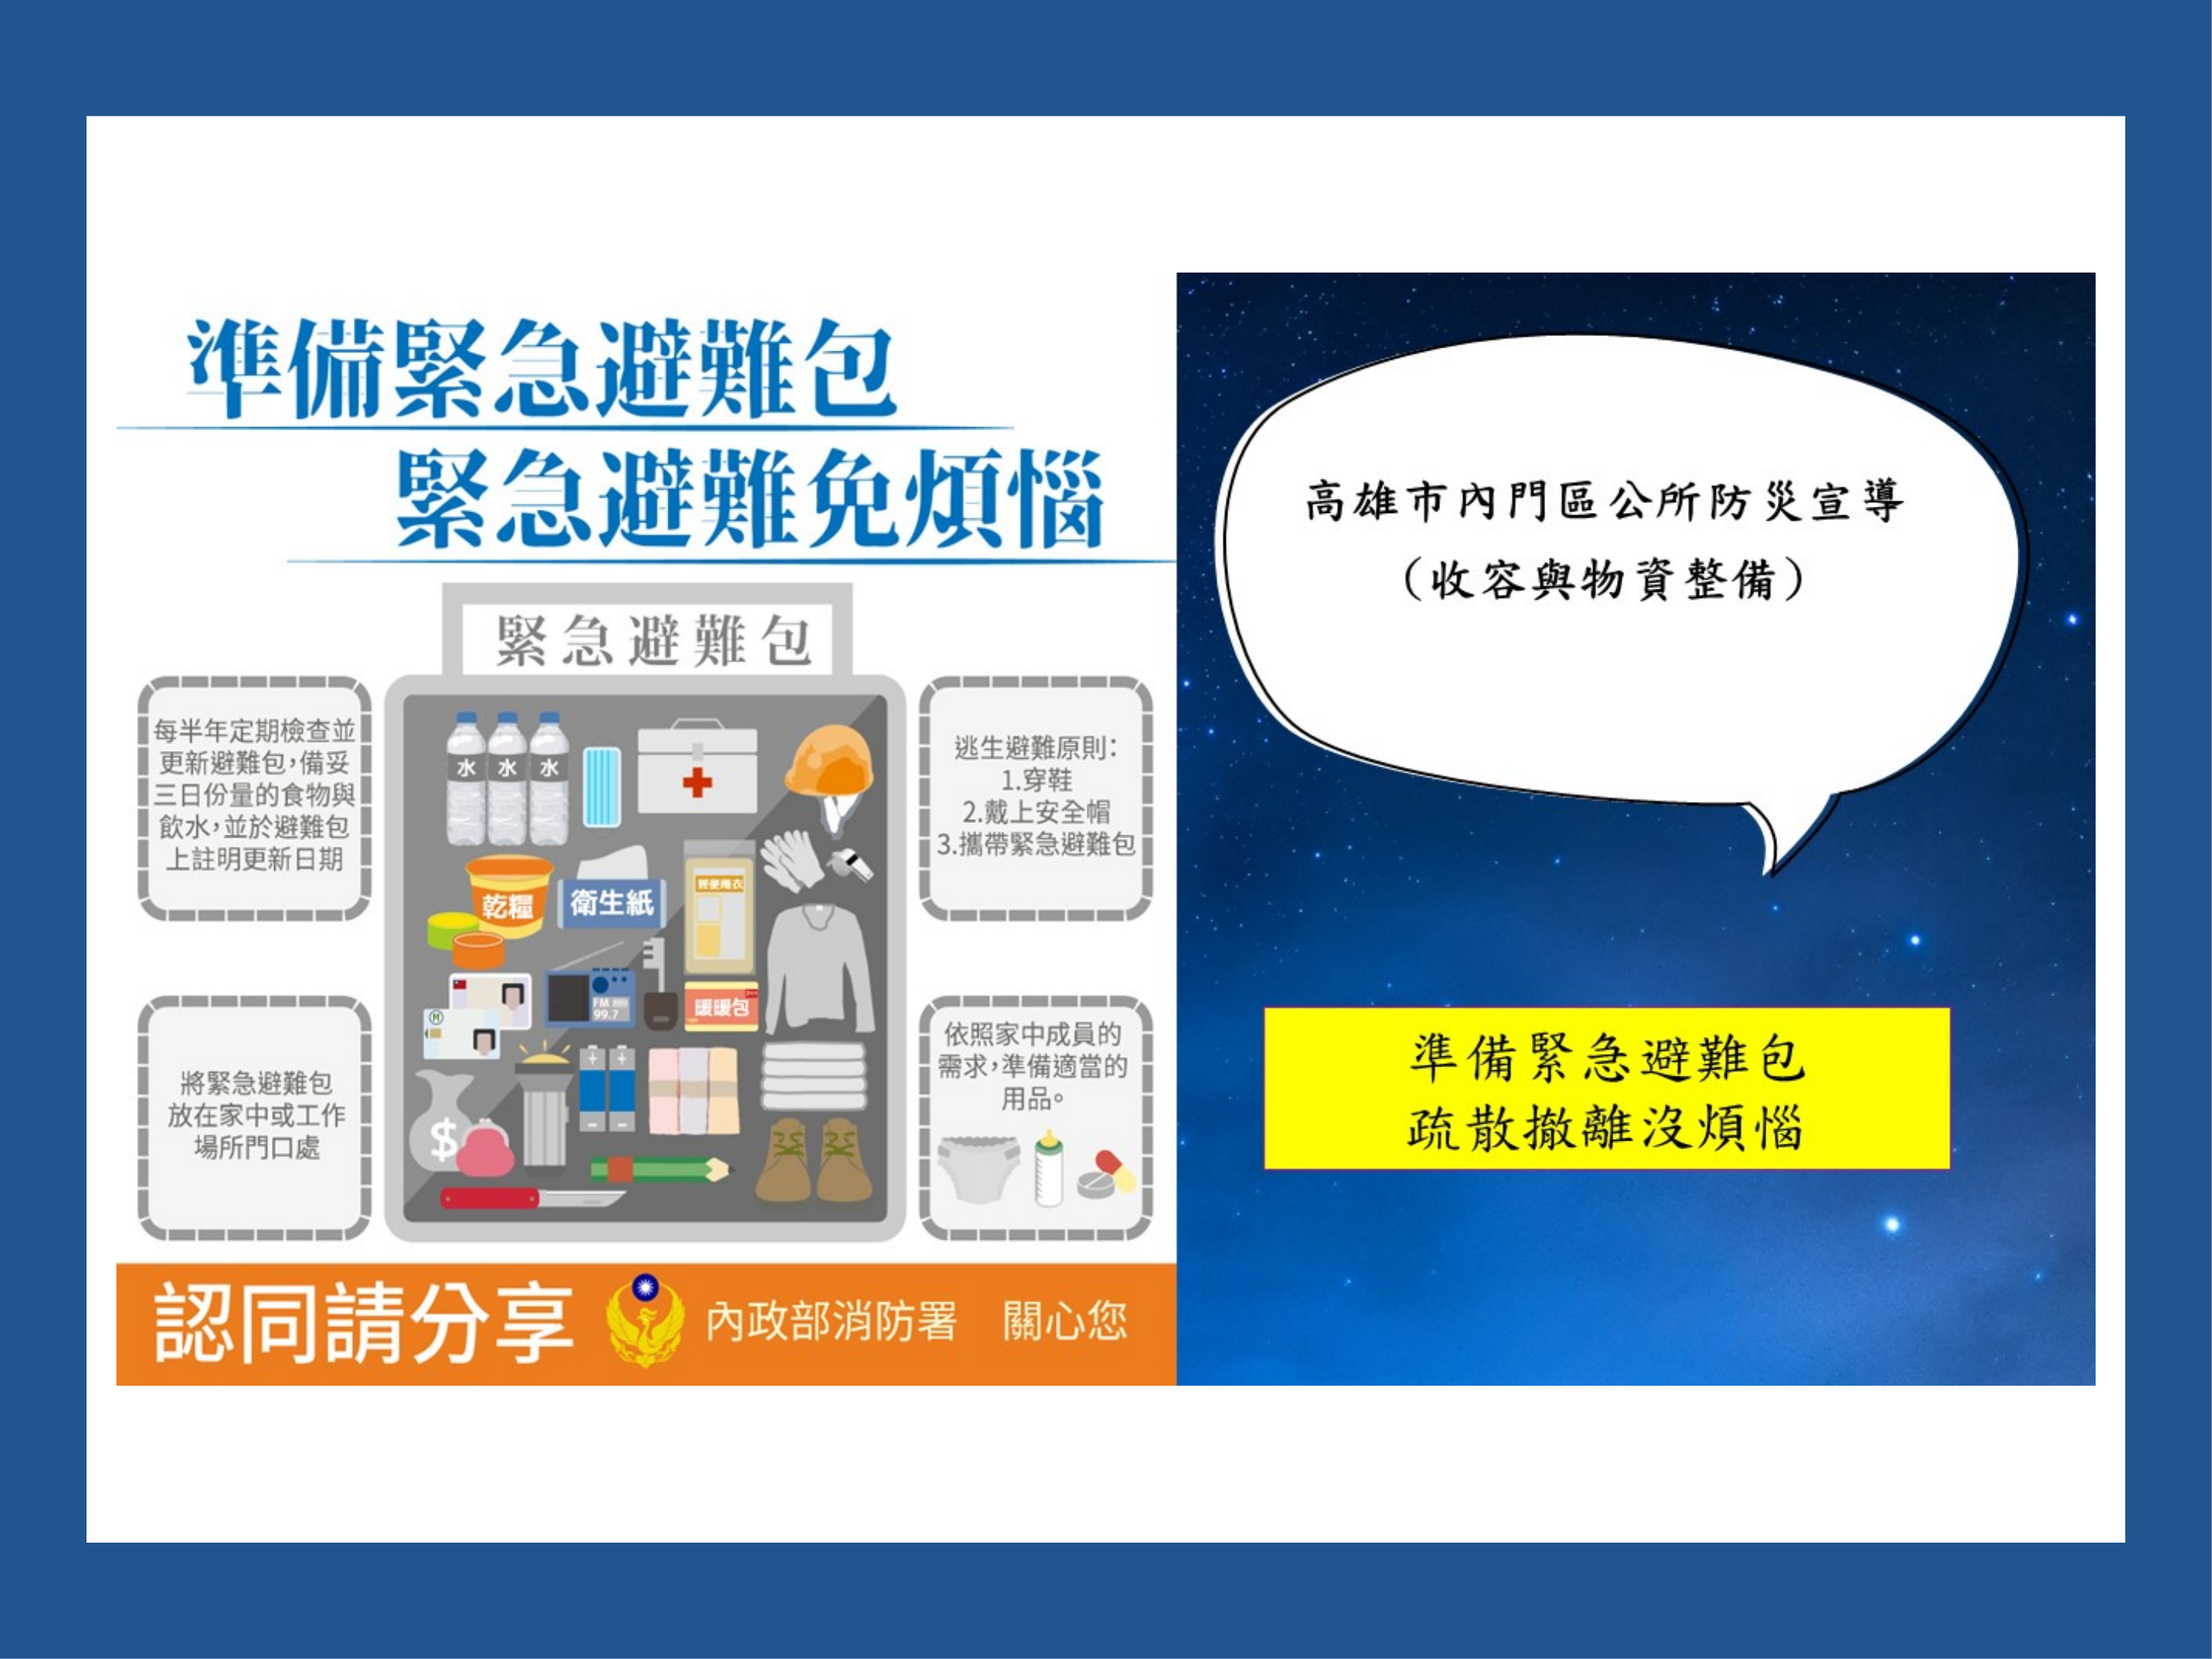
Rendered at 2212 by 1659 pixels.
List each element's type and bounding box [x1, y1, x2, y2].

text_box [0, 0, 2212, 1659]
picture [116, 273, 2096, 1386]
